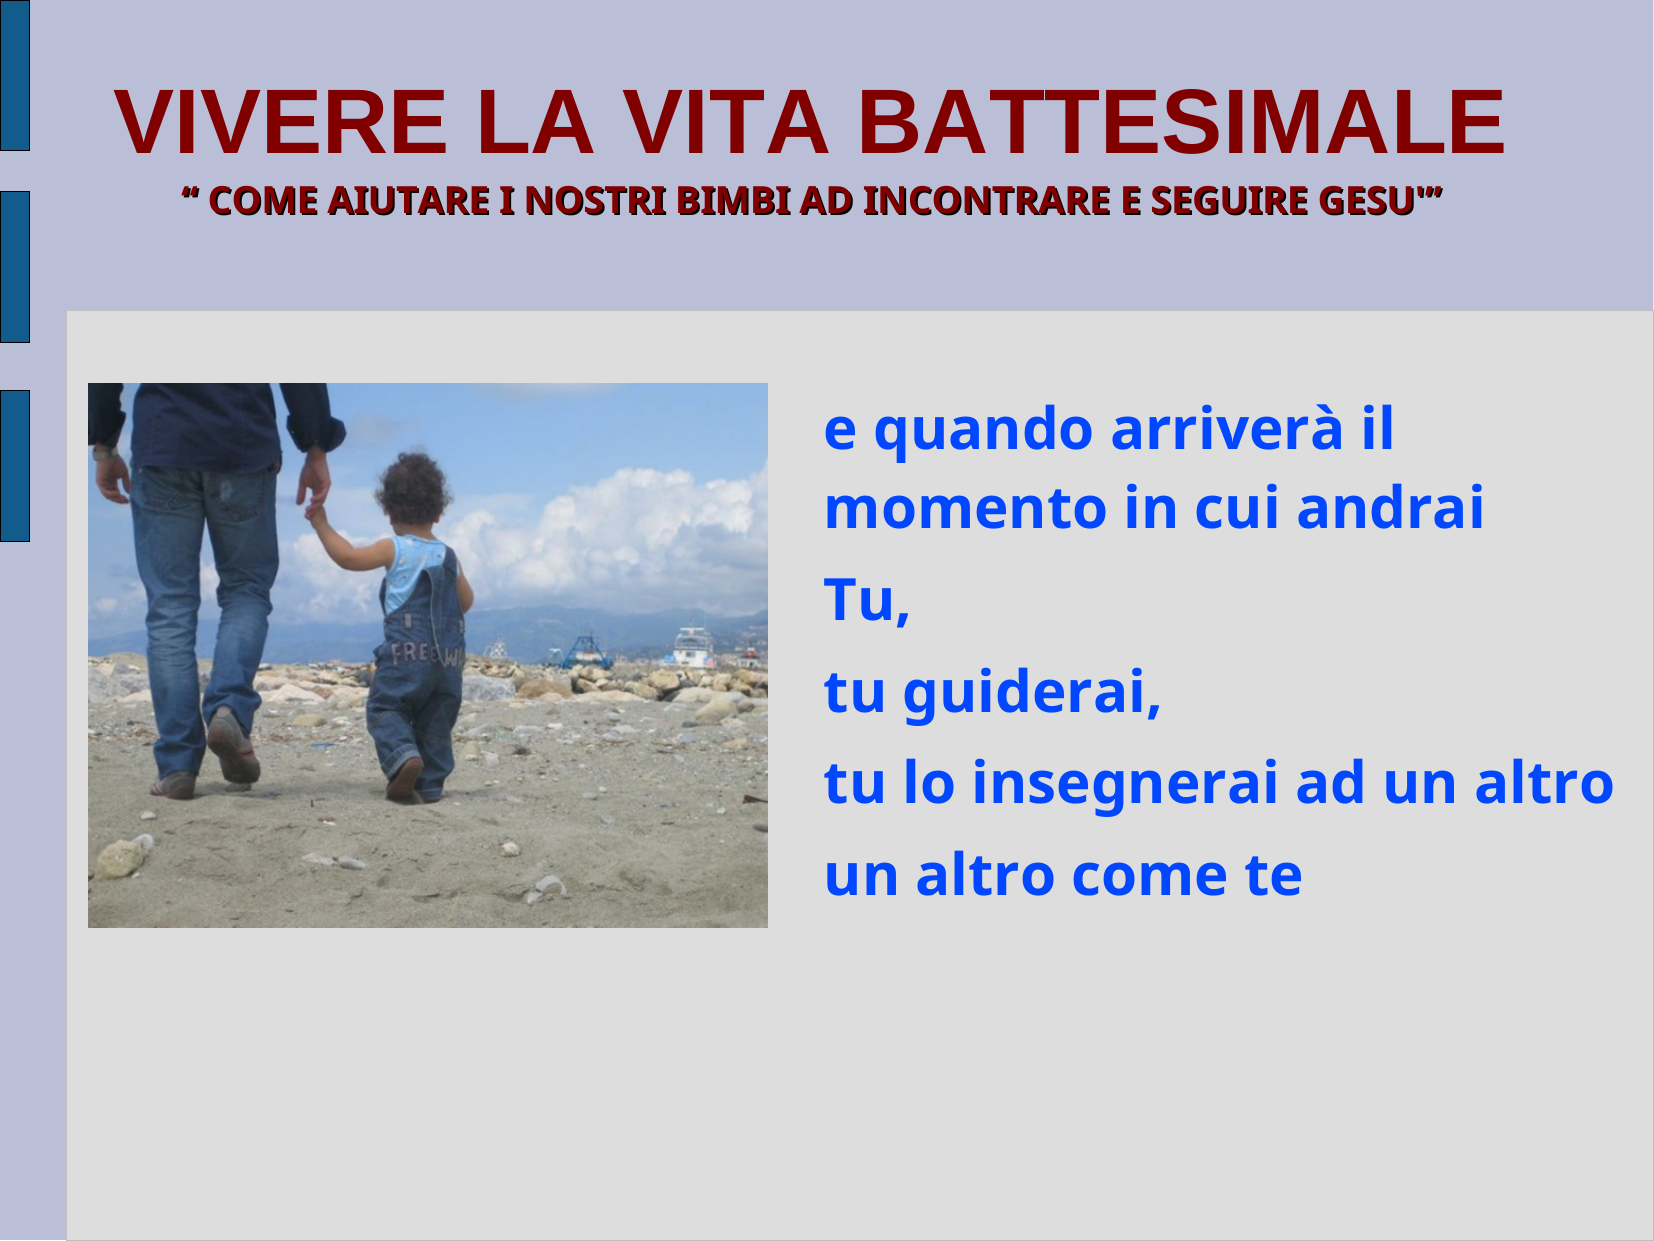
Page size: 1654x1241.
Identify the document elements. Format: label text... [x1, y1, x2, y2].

picture [88, 383, 768, 928]
title VIVERE LA VITA BATTESIMALE “ COME AIUTARE I NOSTRI BIMBI AD INCONTRARE E SEGUIRE GESU'” [59, 29, 1565, 266]
text_box e quando arriverà il momento in cui andrai Tu, tu guiderai, tu lo insegnerai ad un altro un altro come te [823, 387, 1625, 1152]
subtitle [121, 344, 1534, 1182]
